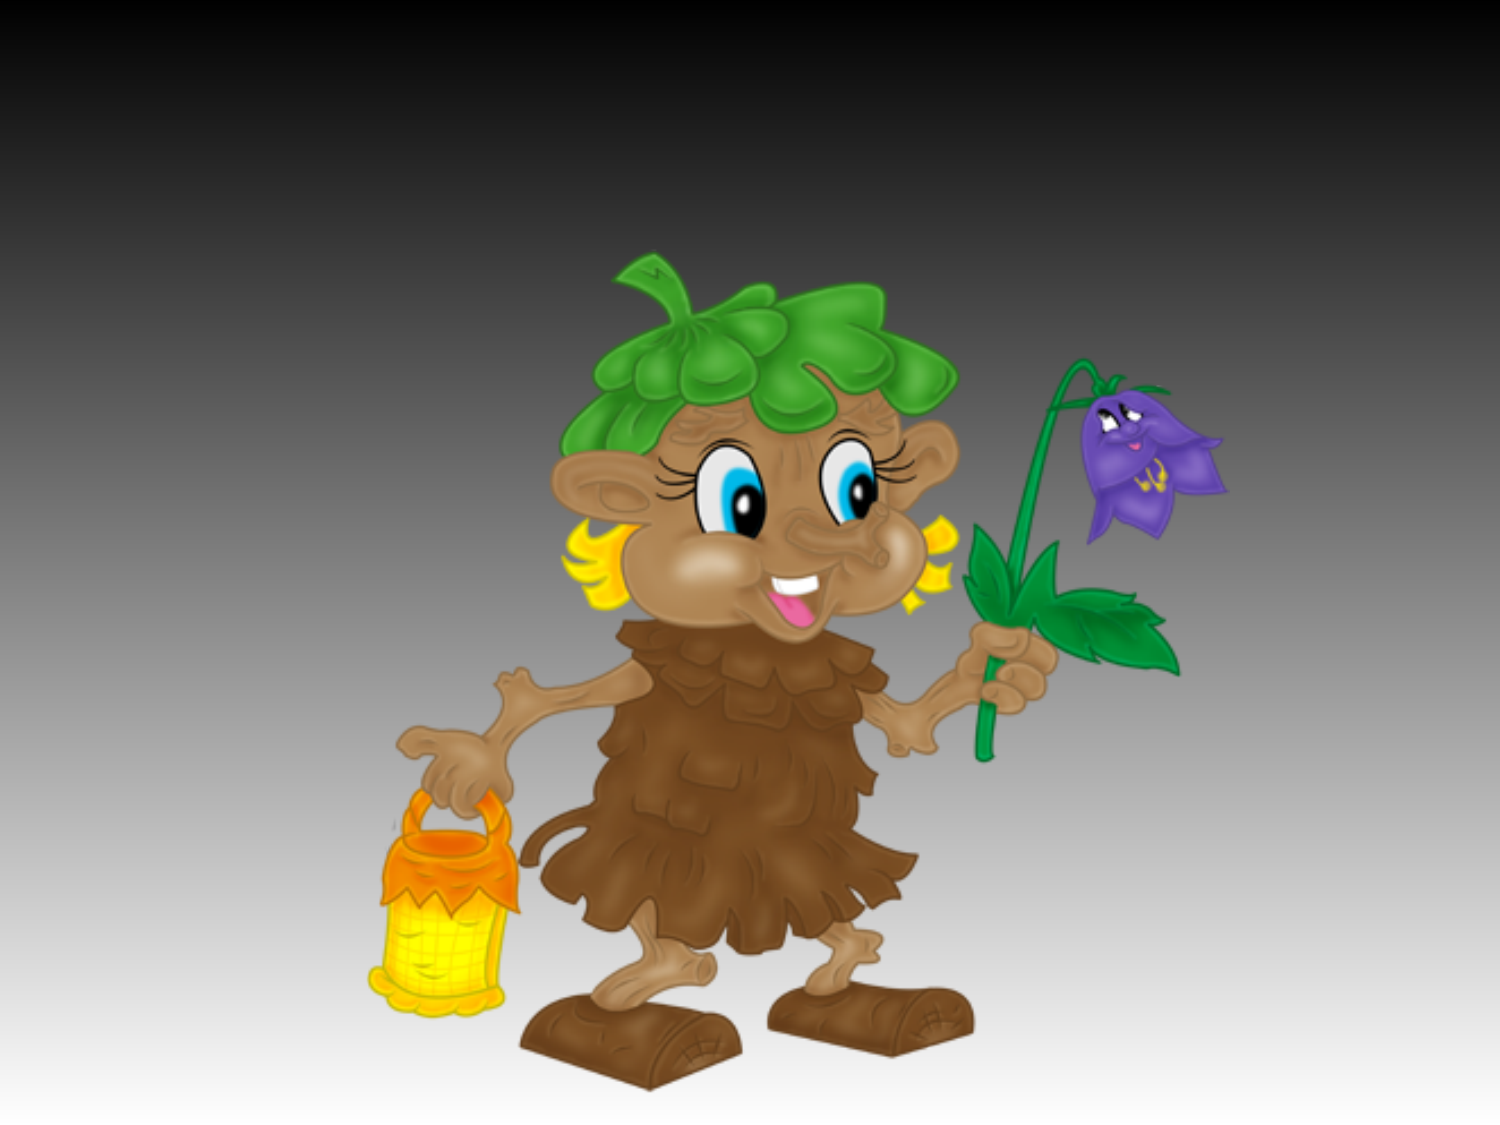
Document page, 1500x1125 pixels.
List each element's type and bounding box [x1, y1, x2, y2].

picture [324, 219, 1230, 1125]
